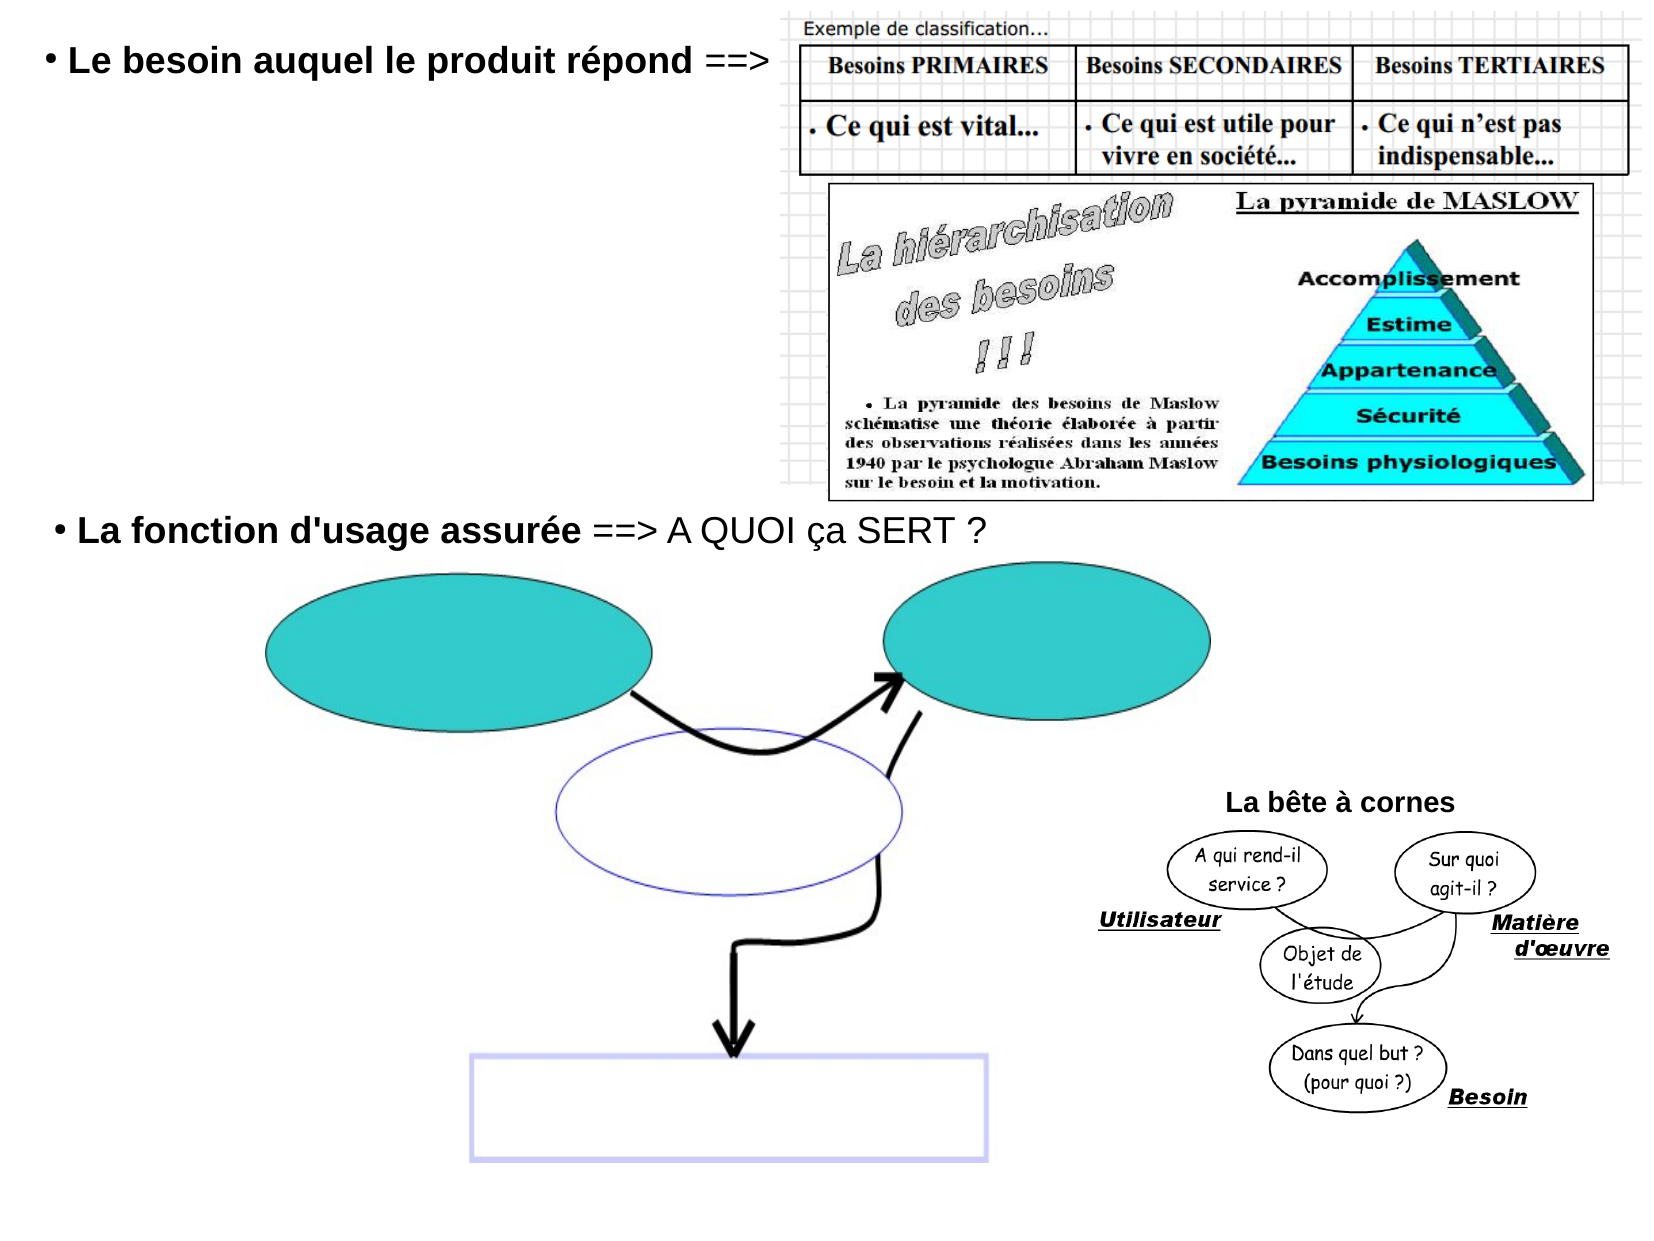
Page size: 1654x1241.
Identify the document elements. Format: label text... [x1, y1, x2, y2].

text_box La fonction d'usage assurée ==> A QUOI ça SERT ? [38, 501, 1004, 561]
picture [780, 11, 1642, 502]
text_box Le besoin auquel le produit répond ==> [29, 31, 780, 90]
text_box La bête à cornes [1210, 778, 1506, 827]
picture [265, 560, 1625, 1163]
